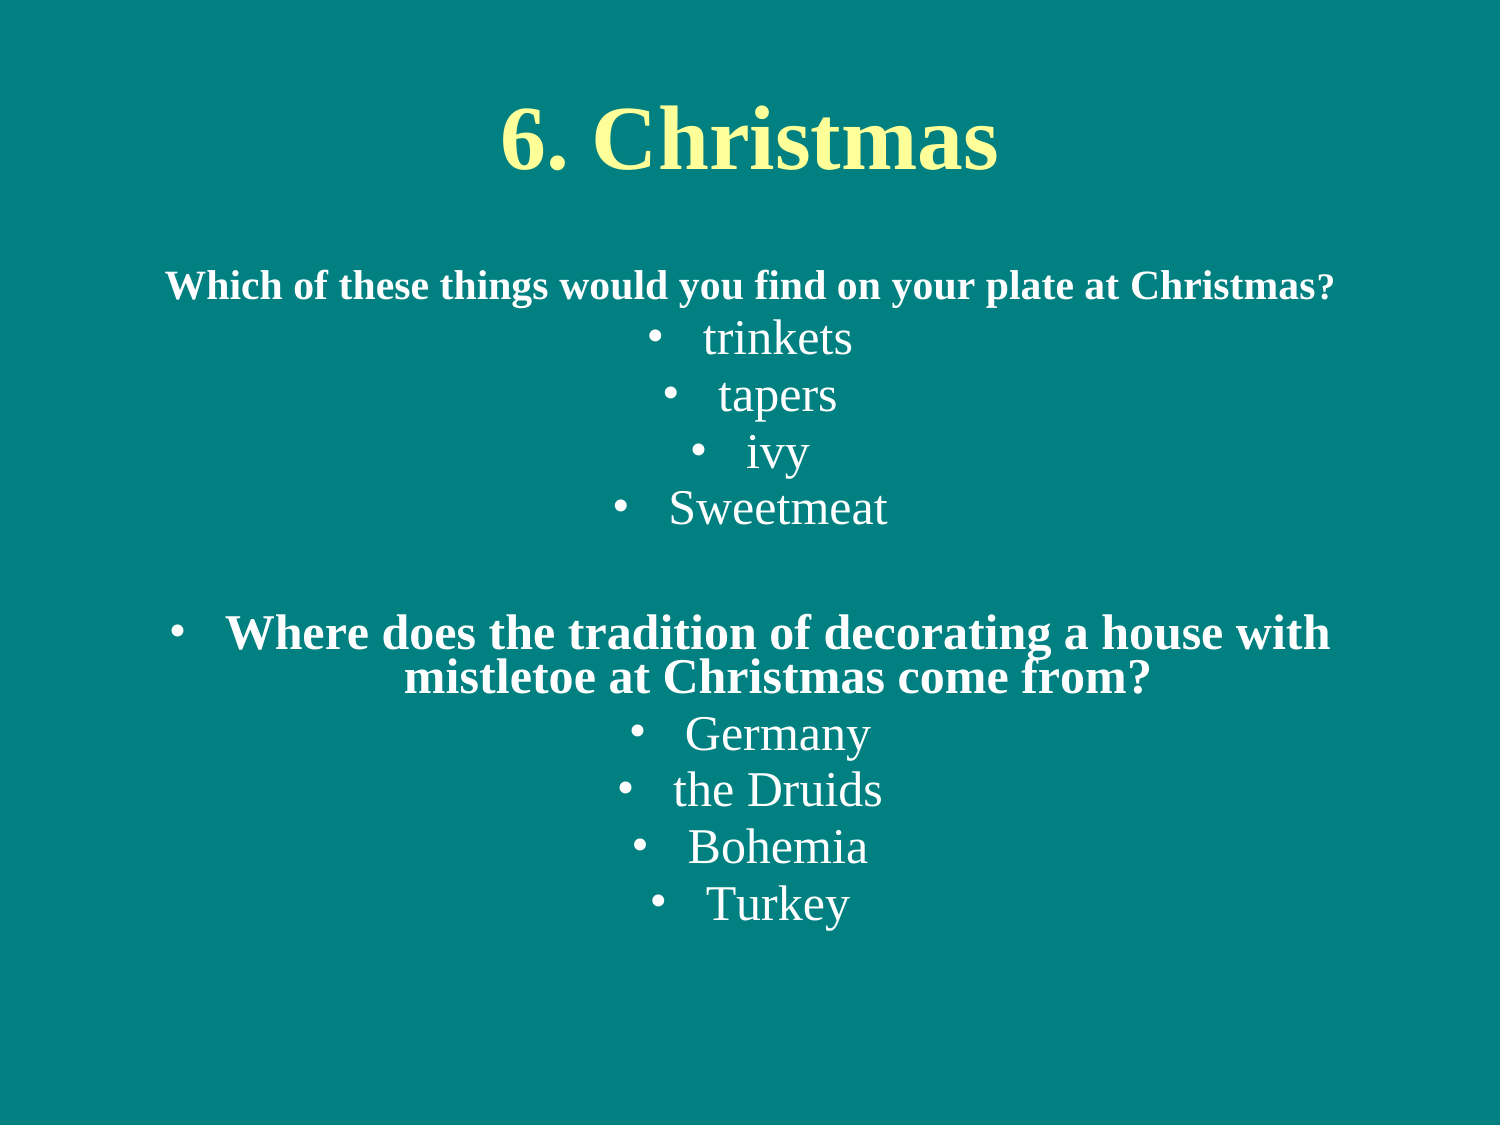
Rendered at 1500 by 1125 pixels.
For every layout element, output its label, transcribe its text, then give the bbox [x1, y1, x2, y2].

list Which of these things would you find on your plate at Christmas? trinkets tapers ivy Sweetmeat Where does the tradition of decorating a house with mistletoe at Christmas come from? Germany the Druids Bohemia Turkey [75, 262, 1426, 1005]
title 6. Christmas [75, 45, 1426, 233]
